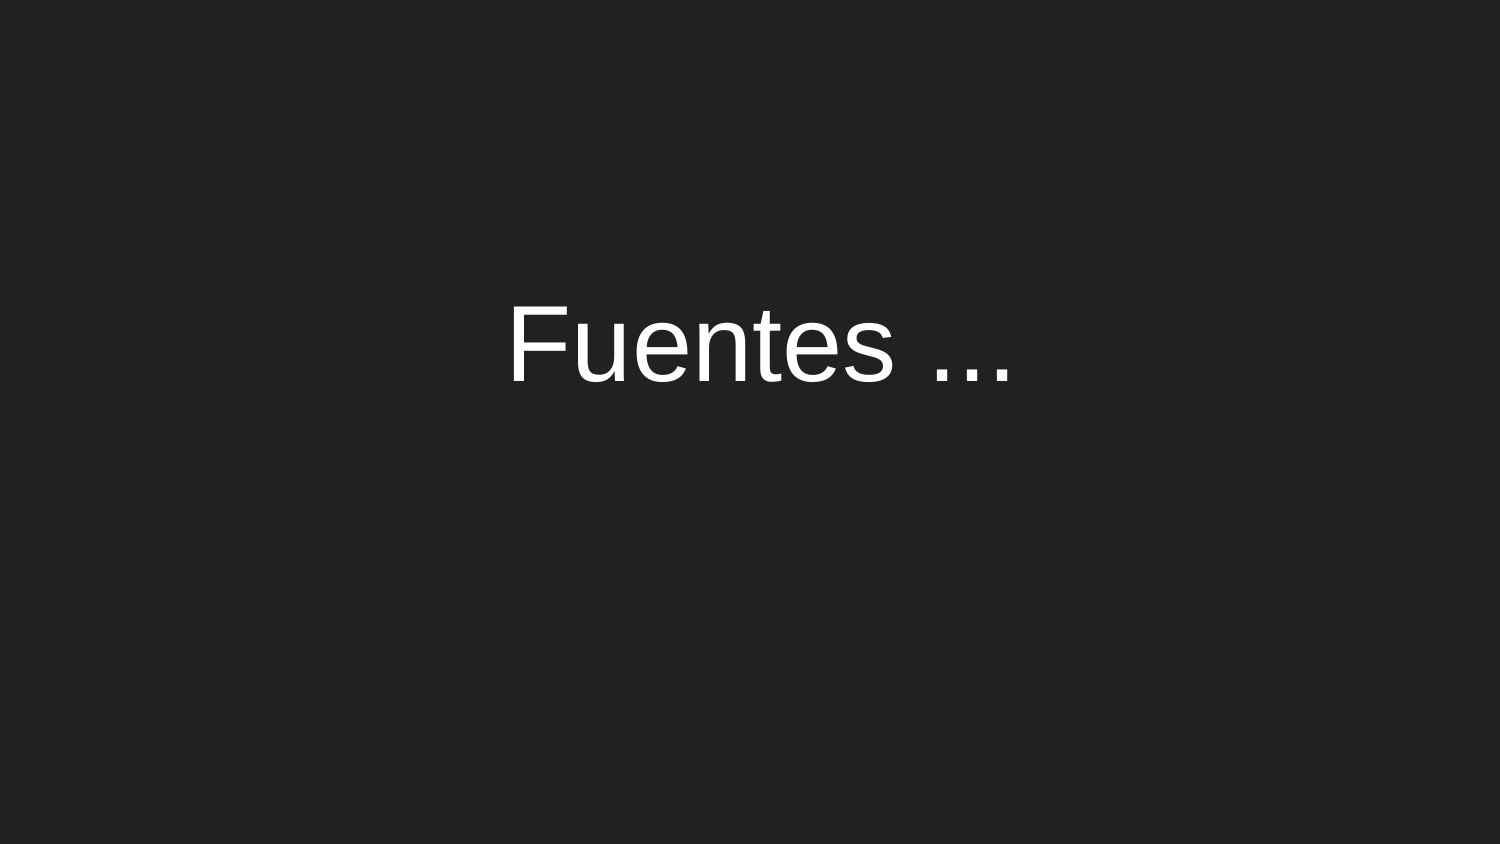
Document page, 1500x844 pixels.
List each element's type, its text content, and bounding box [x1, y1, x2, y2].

title Fuentes ... [62, 251, 1461, 418]
